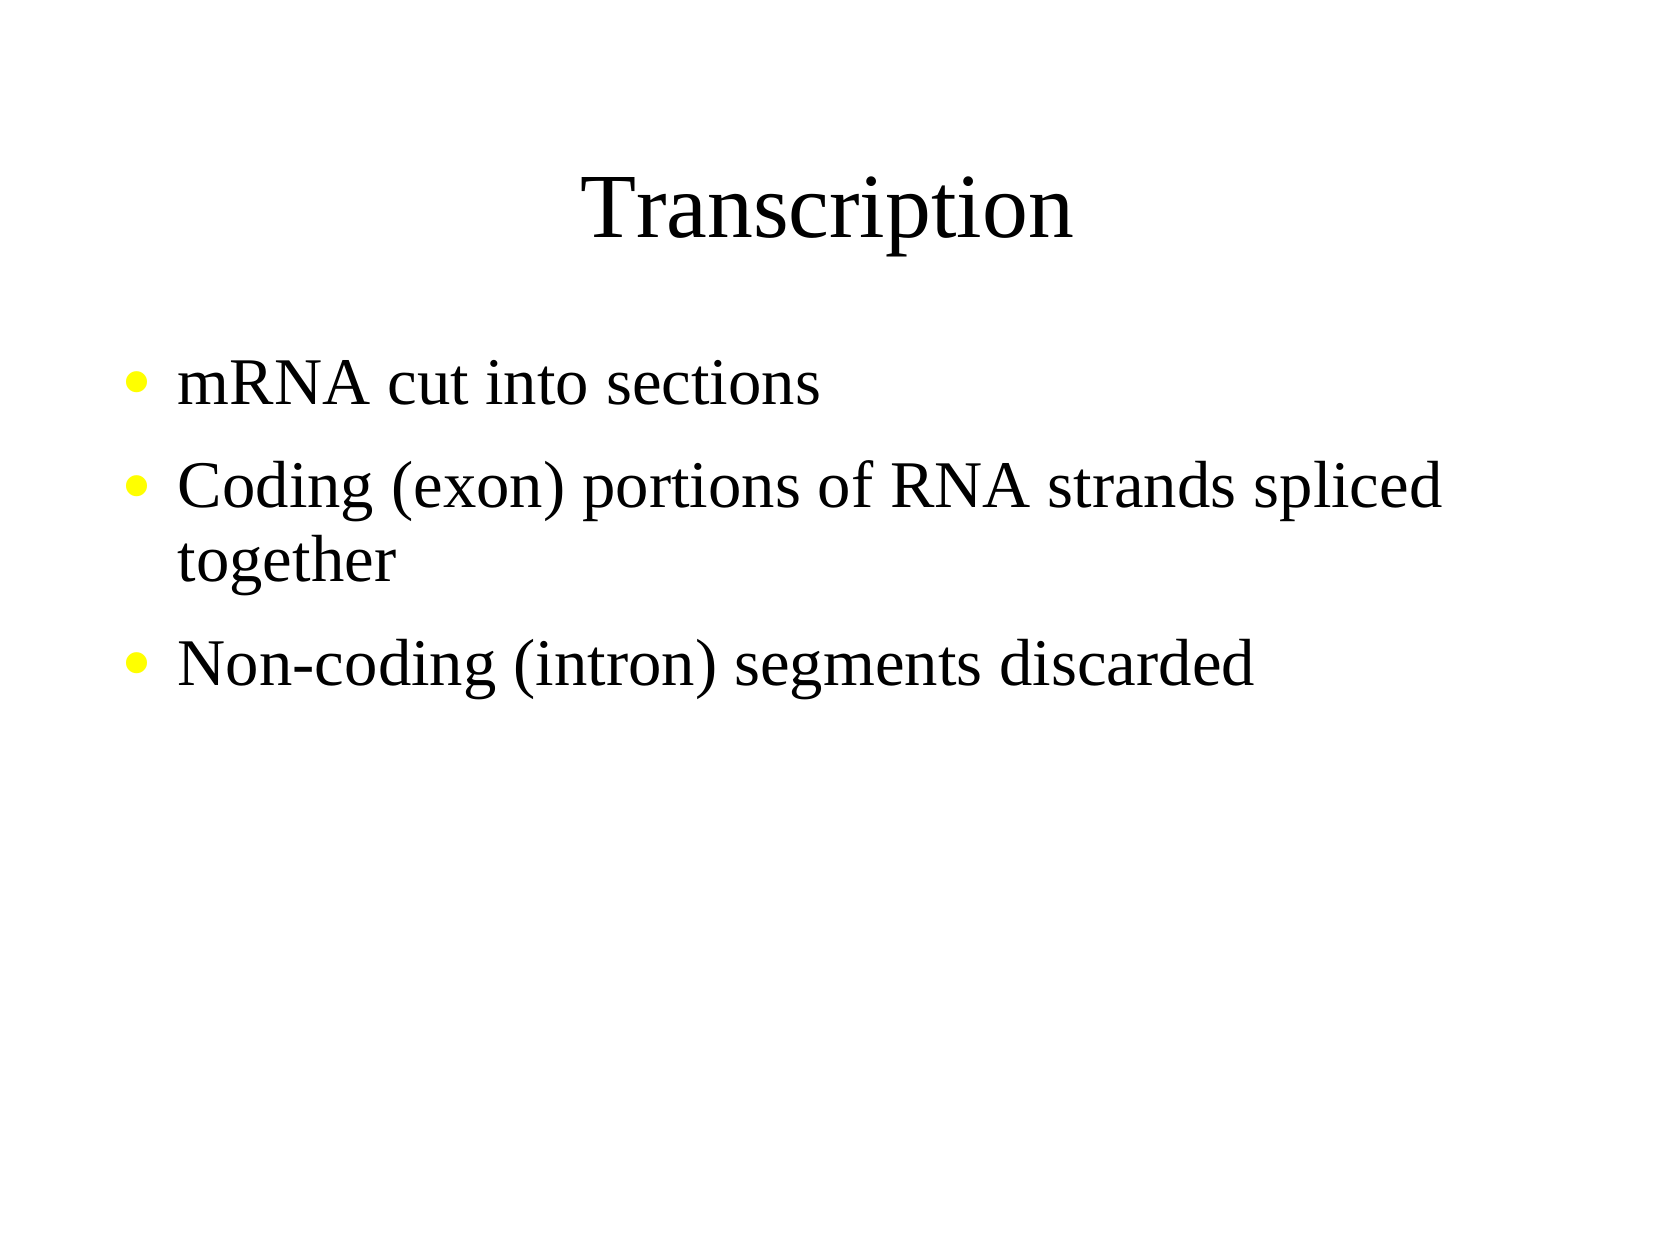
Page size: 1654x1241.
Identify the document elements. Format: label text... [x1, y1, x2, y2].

title Transcription [121, 102, 1534, 311]
list mRNA cut into sections Coding (exon) portions of RNA strands spliced together Non-coding (intron) segments discarded [121, 344, 1534, 1127]
